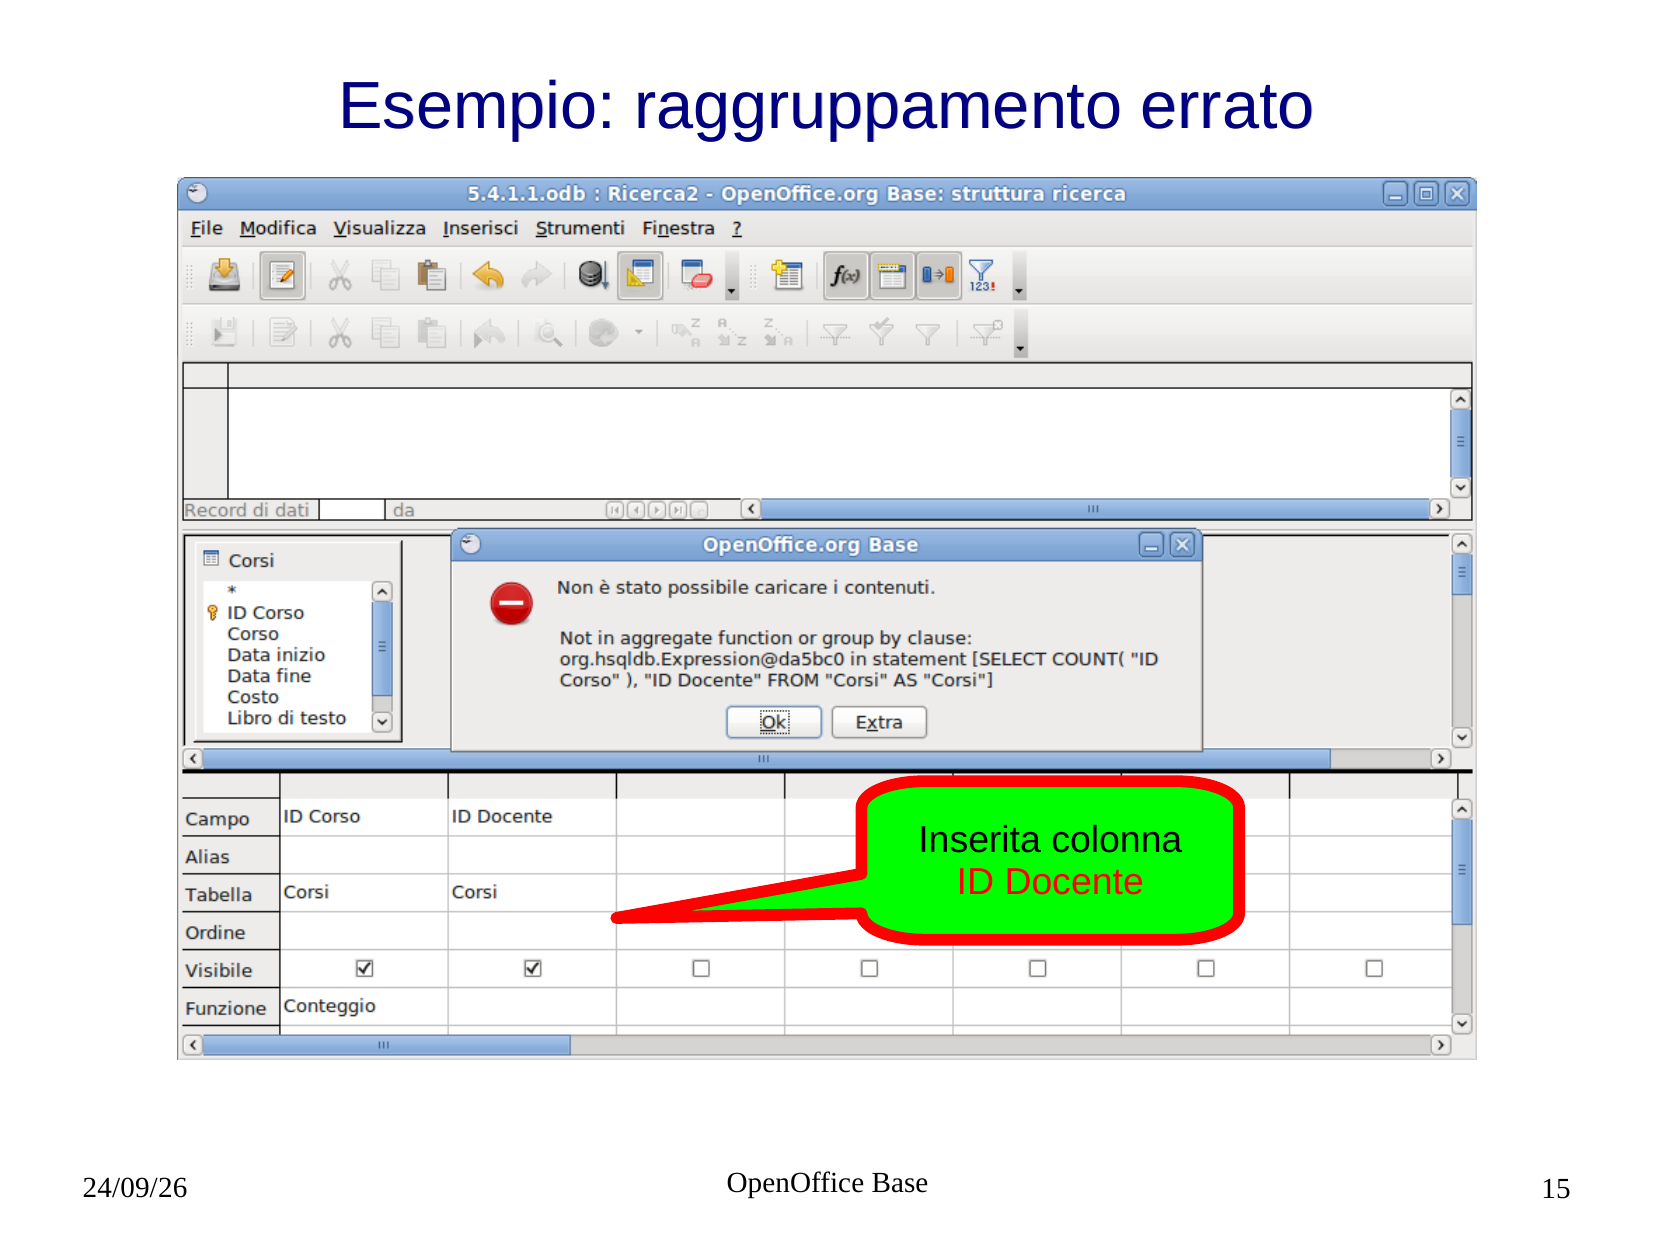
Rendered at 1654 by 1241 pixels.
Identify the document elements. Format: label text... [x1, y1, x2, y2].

picture [177, 177, 1477, 1060]
title Esempio: raggruppamento errato [82, 49, 1571, 161]
text_box Inserita colonna ID Docente [616, 781, 1240, 940]
